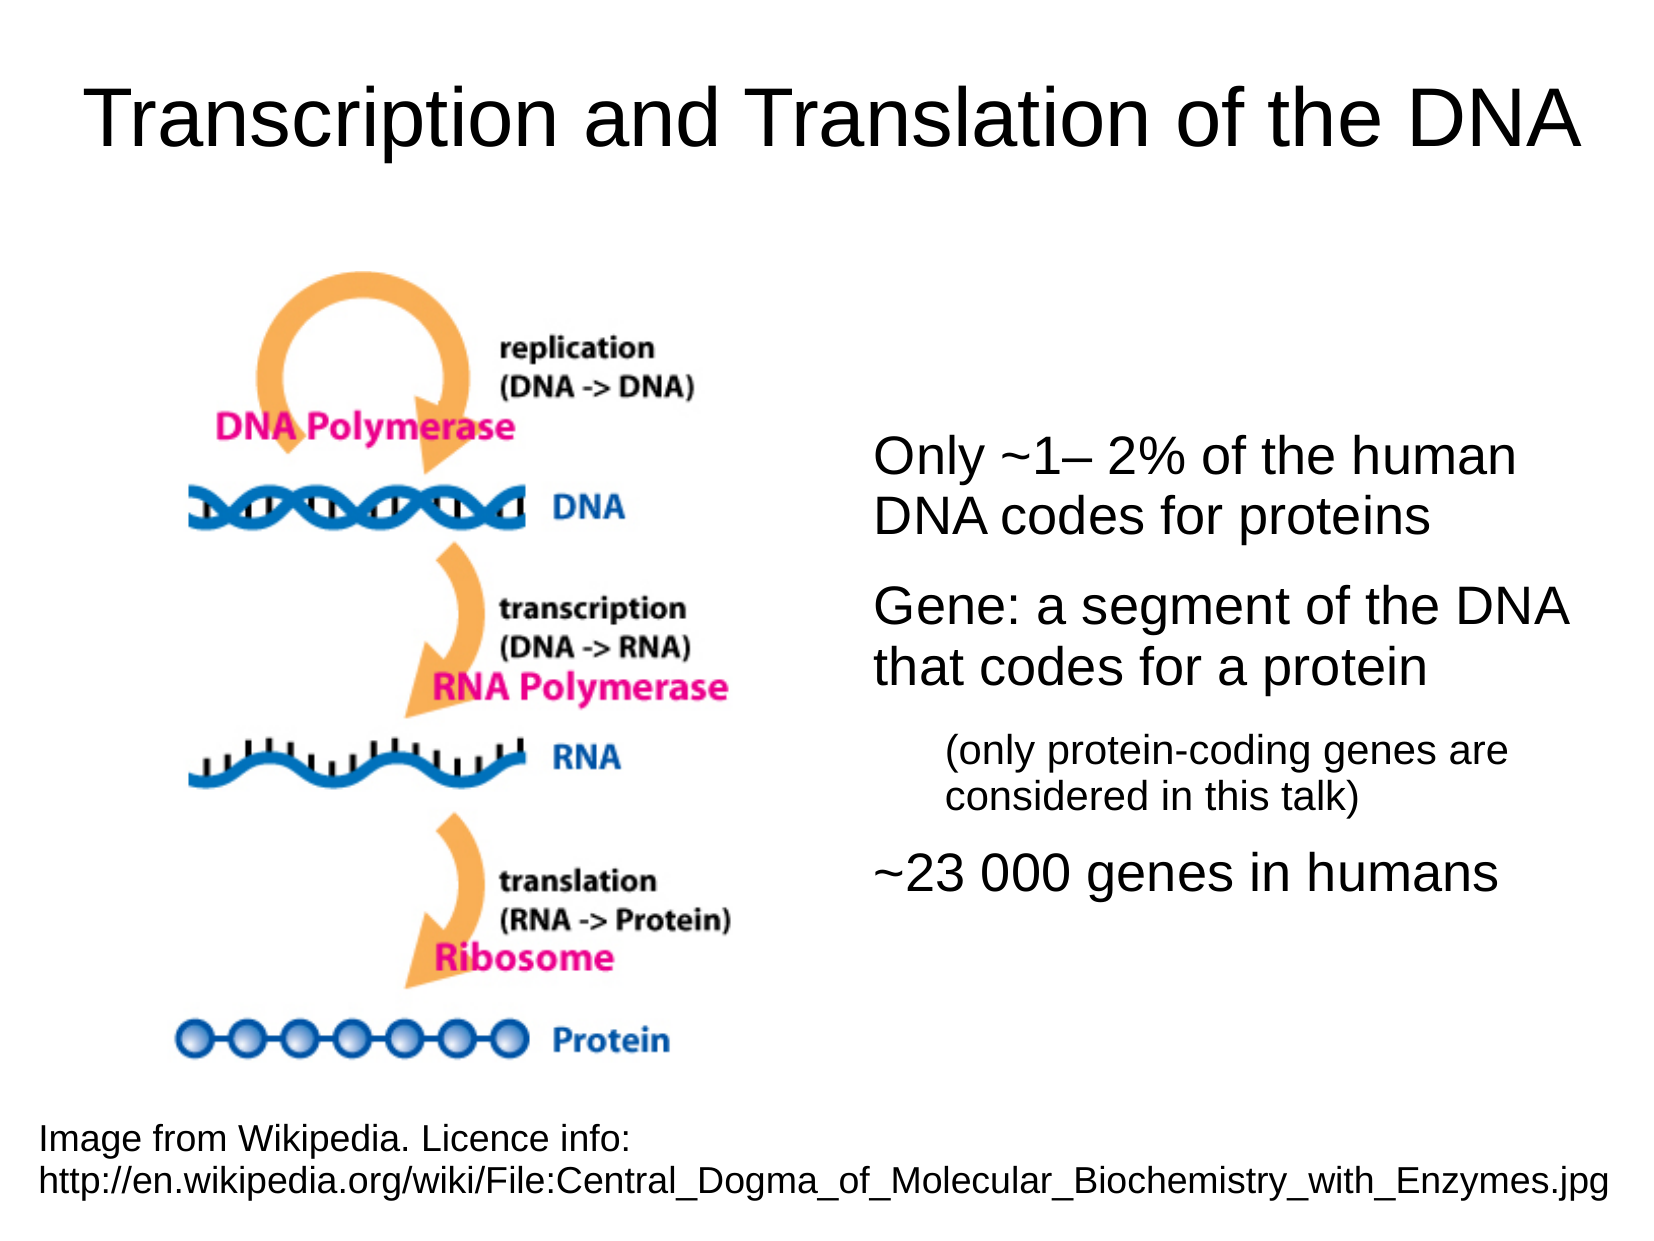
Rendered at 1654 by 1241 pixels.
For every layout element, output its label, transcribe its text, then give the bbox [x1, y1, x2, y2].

text_box Image from Wikipedia. Licence info: http://en.wikipedia.org/wiki/File:Central_Dogma_of_Molecular_Biochemistry_with_Enzymes.jpg [23, 1110, 1642, 1210]
title Transcription and Translation of the DNA [35, 13, 1630, 222]
picture [118, 271, 804, 1087]
list Only ~1– 2% of the human DNA codes for proteins Gene: a segment of the DNA that codes for a protein (only protein-coding genes are considered in this talk) ~23 000 genes in humans [804, 425, 1613, 945]
